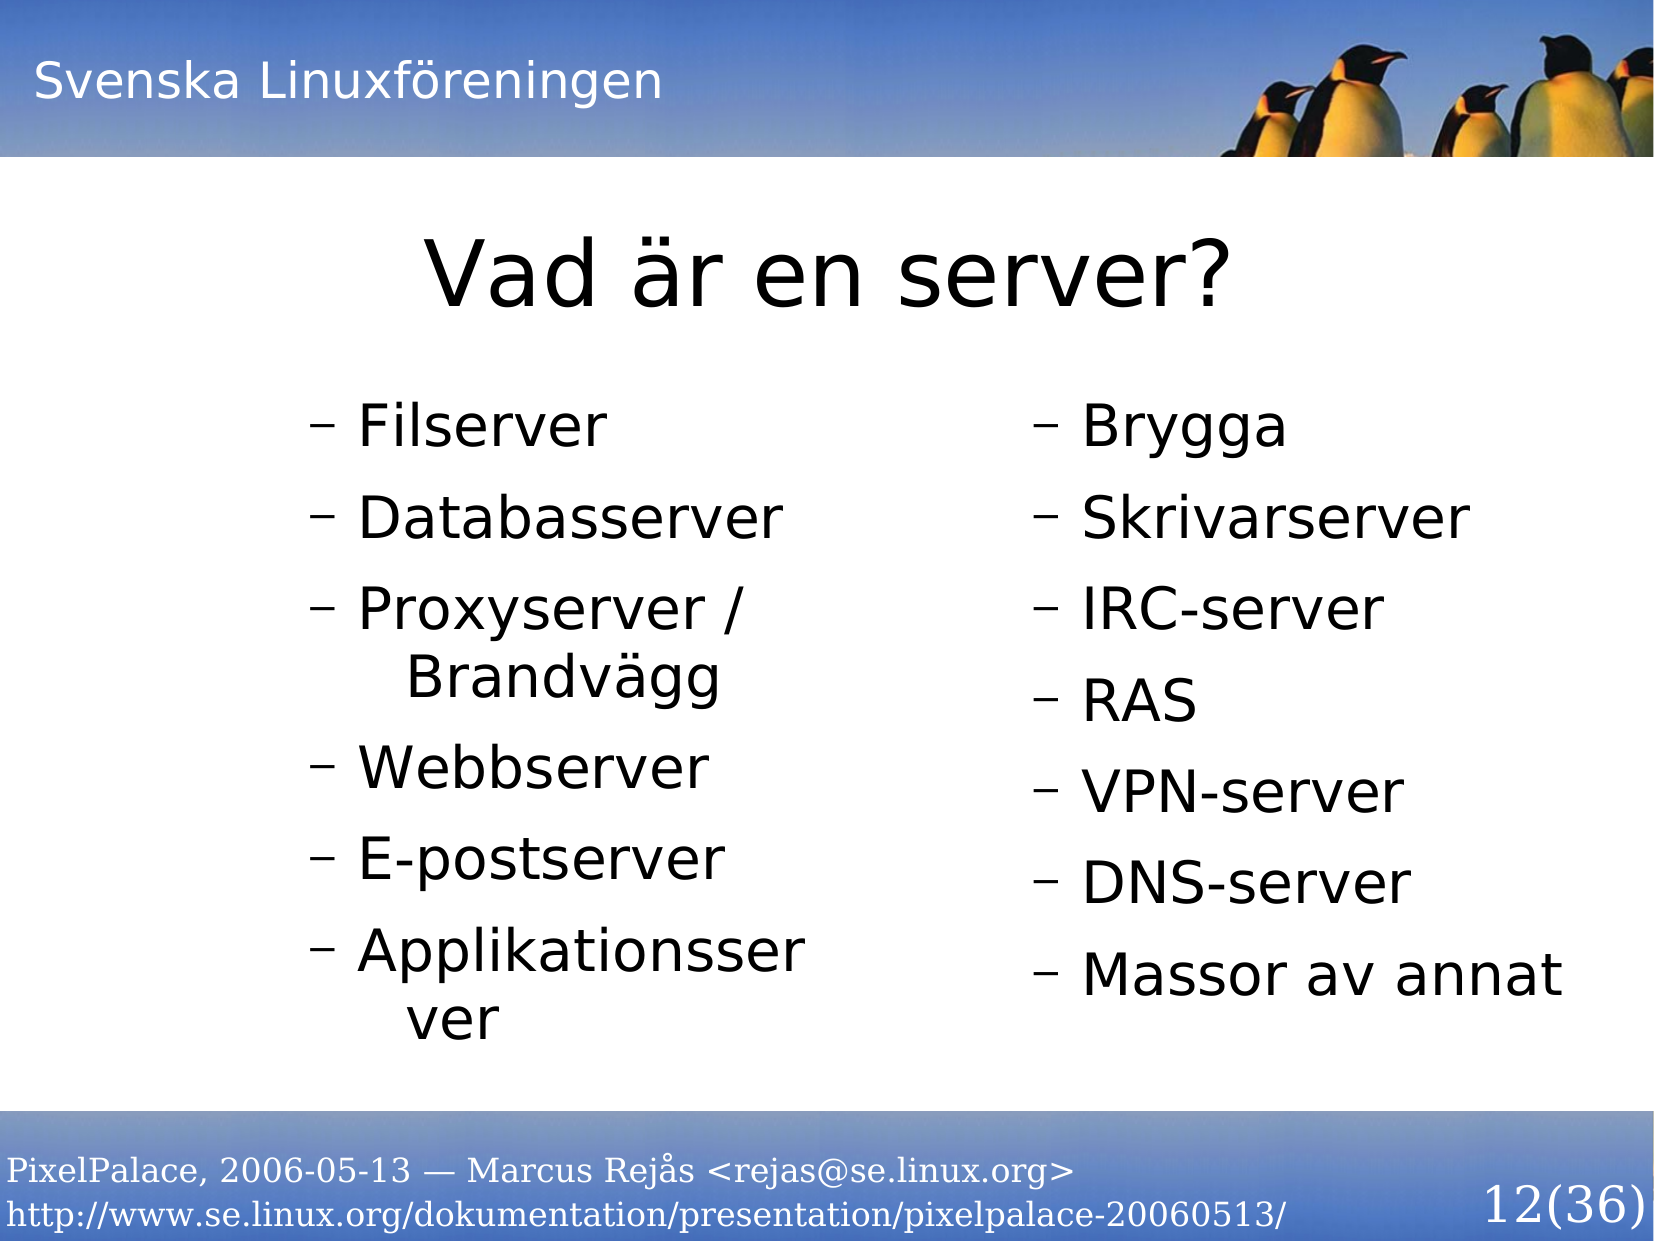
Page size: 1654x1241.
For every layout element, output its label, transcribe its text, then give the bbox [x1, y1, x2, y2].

picture [0, 1111, 1654, 1241]
title Vad är en server? [123, 160, 1537, 389]
list Brygga Skrivarserver IRC-server RAS VPN-server DNS-server Massor av annat [844, 392, 1625, 1092]
list Filserver Databasserver Proxyserver / Brandvägg Webbserver E-postserver Applikationsserver [121, 392, 811, 1092]
picture [0, 0, 1654, 157]
